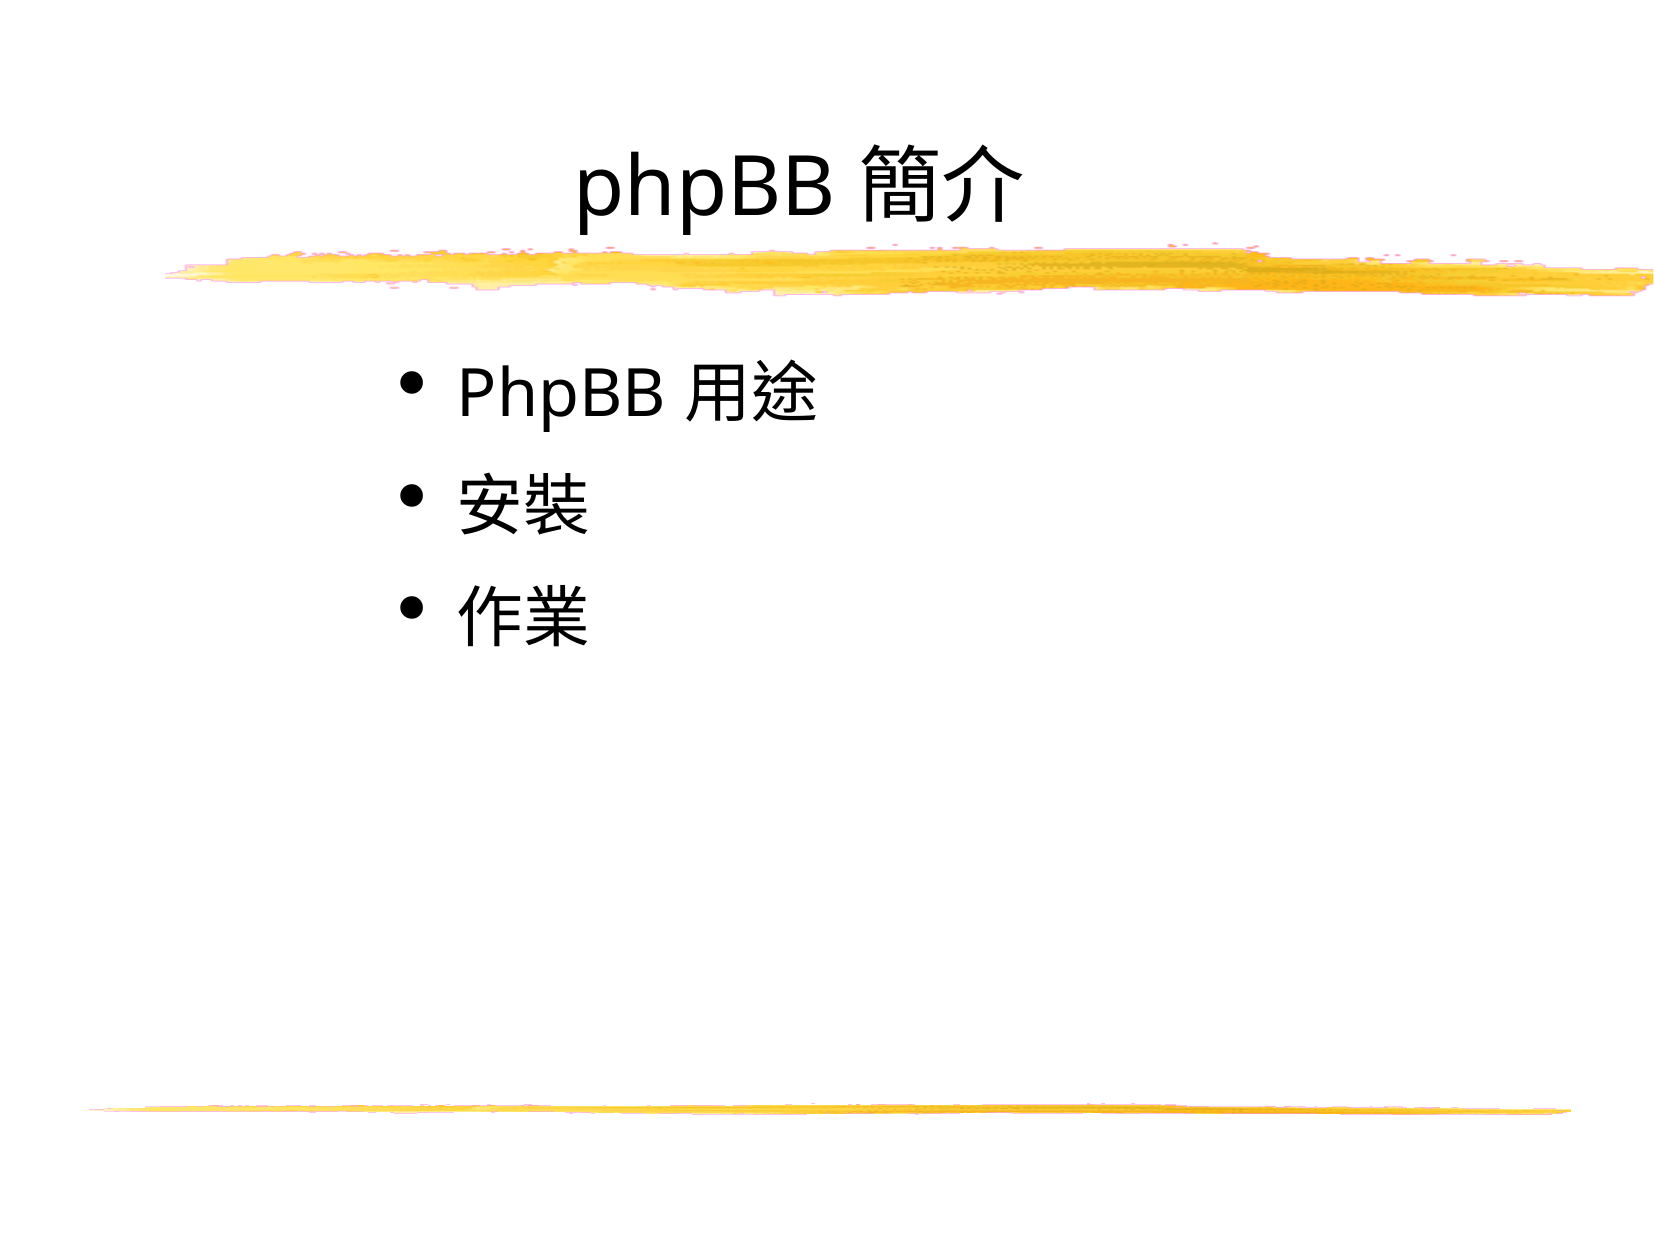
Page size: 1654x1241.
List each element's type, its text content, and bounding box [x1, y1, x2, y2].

picture [82, 1102, 1571, 1117]
picture [165, 237, 1654, 308]
title phpBB簡介 [96, 41, 1502, 249]
list PhpBB用途 安裝 作業 [385, 330, 1461, 1061]
